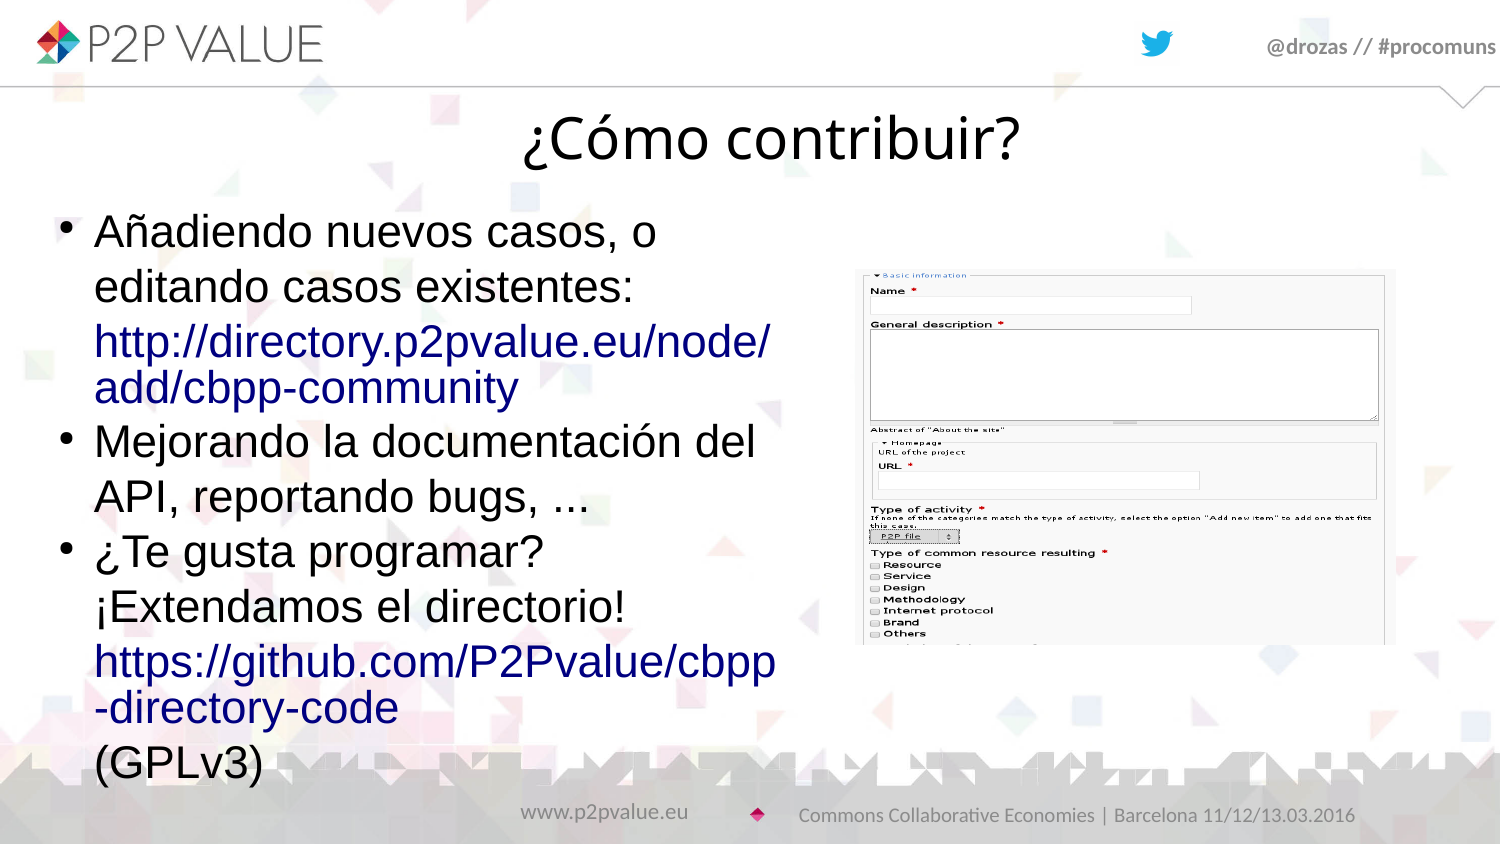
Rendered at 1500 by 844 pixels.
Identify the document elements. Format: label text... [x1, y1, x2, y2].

title ¿Cómo contribuir? [105, 92, 1441, 181]
text_box @drozas // #procomuns [1169, 15, 1500, 76]
subtitle Añadiendo nuevos casos, o editando casos existentes: http://directory.p2pvalue.eu/node/add/cbpp-community Mejorando la documentación del API, reportando bugs, ... ¿Te gusta programar? ¡Extendamos el directorio! https://github.com/P2Pvalue/cbpp-directory-code(GPLv3) [45, 195, 796, 781]
text_box www.p2pvalue.eu [514, 790, 733, 830]
text_box Commons Collaborative Economies | Barcelona 11/12/13.03.2016 [785, 791, 1500, 837]
picture [0, 0, 1500, 844]
